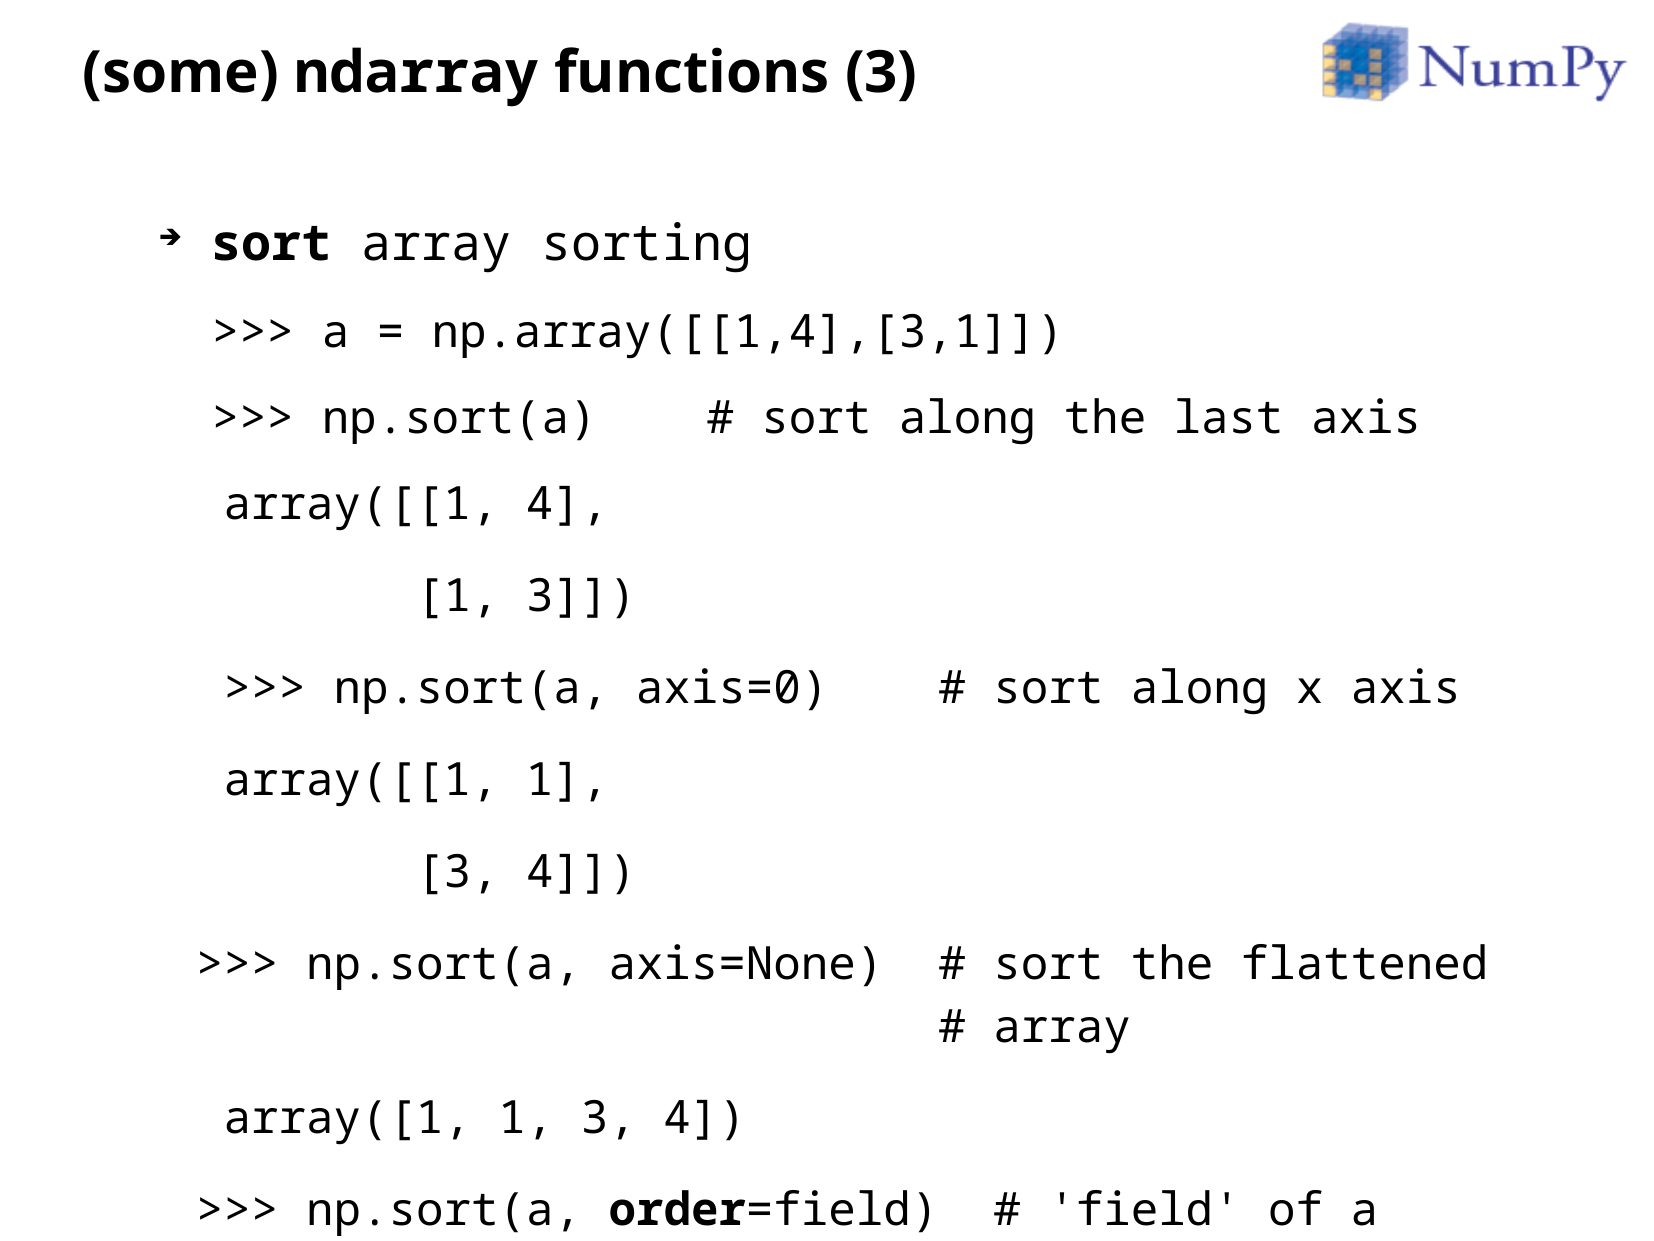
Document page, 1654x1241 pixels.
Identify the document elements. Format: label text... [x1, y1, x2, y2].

picture [1302, 13, 1635, 113]
list sort array sorting >>> a = np.array([[1,4],[3,1]]) >>> np.sort(a) # sort along the last axis array([[1, 4], [1, 3]]) >>> np.sort(a, axis=0) # sort along x axis array([[1, 1], [3, 4]]) >>> np.sort(a, axis=None) # sort the flattened # array array([1, 1, 3, 4]) >>> np.sort(a, order=field) # 'field' of a # structured array [70, 114, 1613, 1171]
title (some) ndarray functions (3) [82, 15, 1571, 114]
